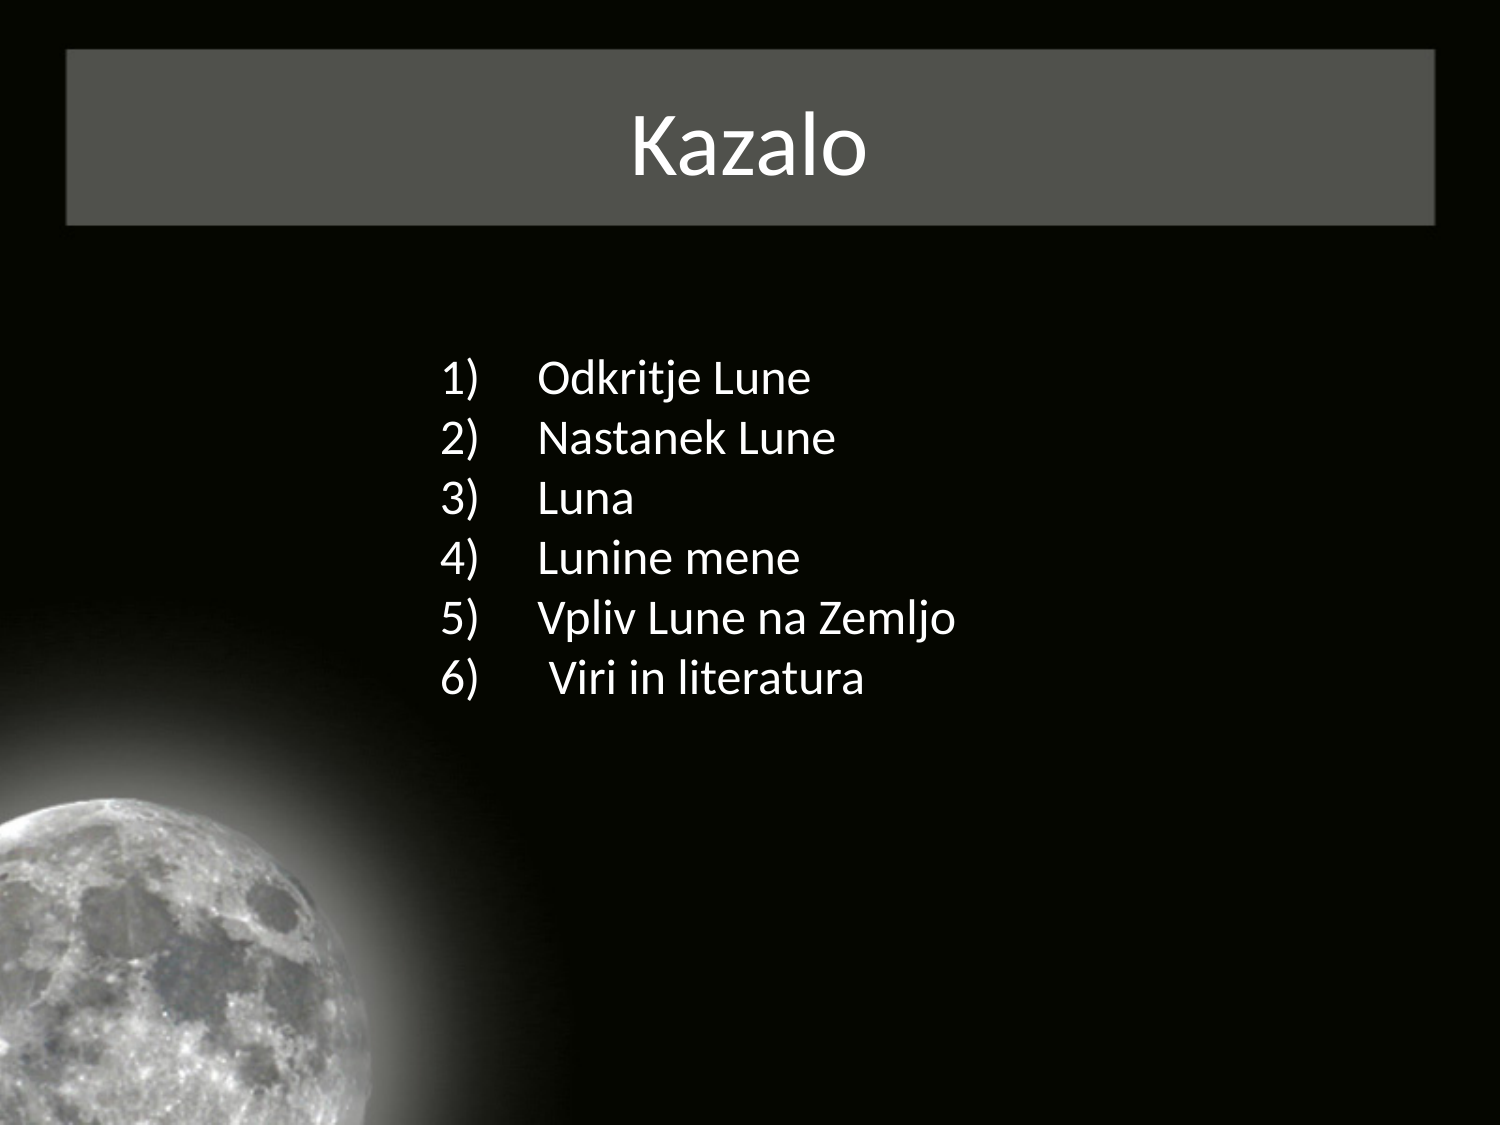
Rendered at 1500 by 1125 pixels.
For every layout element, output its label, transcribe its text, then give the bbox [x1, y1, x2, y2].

picture [0, 0, 1500, 1125]
text_box Odkritje Lune Nastanek Lune Luna Lunine mene Vpliv Lune na Zemljo Viri in literatura [425, 337, 1288, 713]
title Kazalo [75, 45, 1425, 233]
